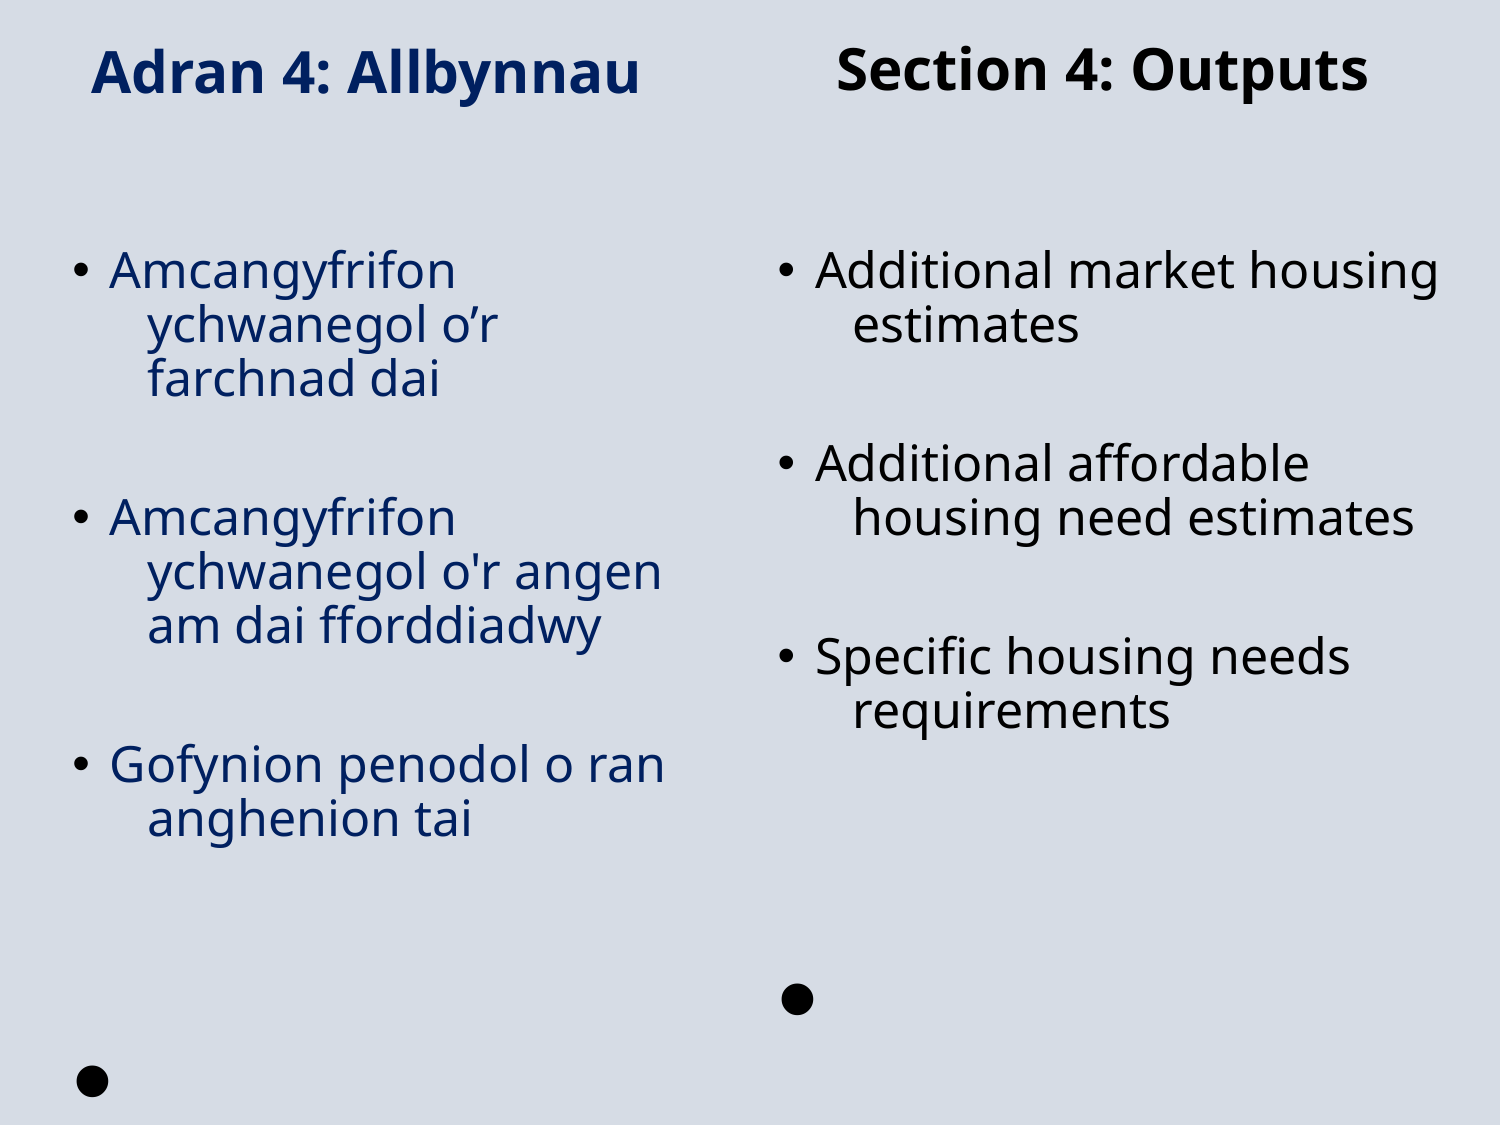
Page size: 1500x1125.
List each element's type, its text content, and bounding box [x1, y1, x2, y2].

title Adran 4: Allbynnau [18, 18, 715, 133]
text_box Additional market housing estimates Additional affordable housing need estimates Specific housing needs requirements [762, 237, 1500, 1093]
text_box Section 4: Outputs [774, 14, 1432, 129]
list Amcangyfrifon ychwanegol o’r farchnad dai Amcangyfrifon ychwanegol o'r angen am dai fforddiadwy Gofynion penodol o ran anghenion tai [57, 237, 726, 1011]
